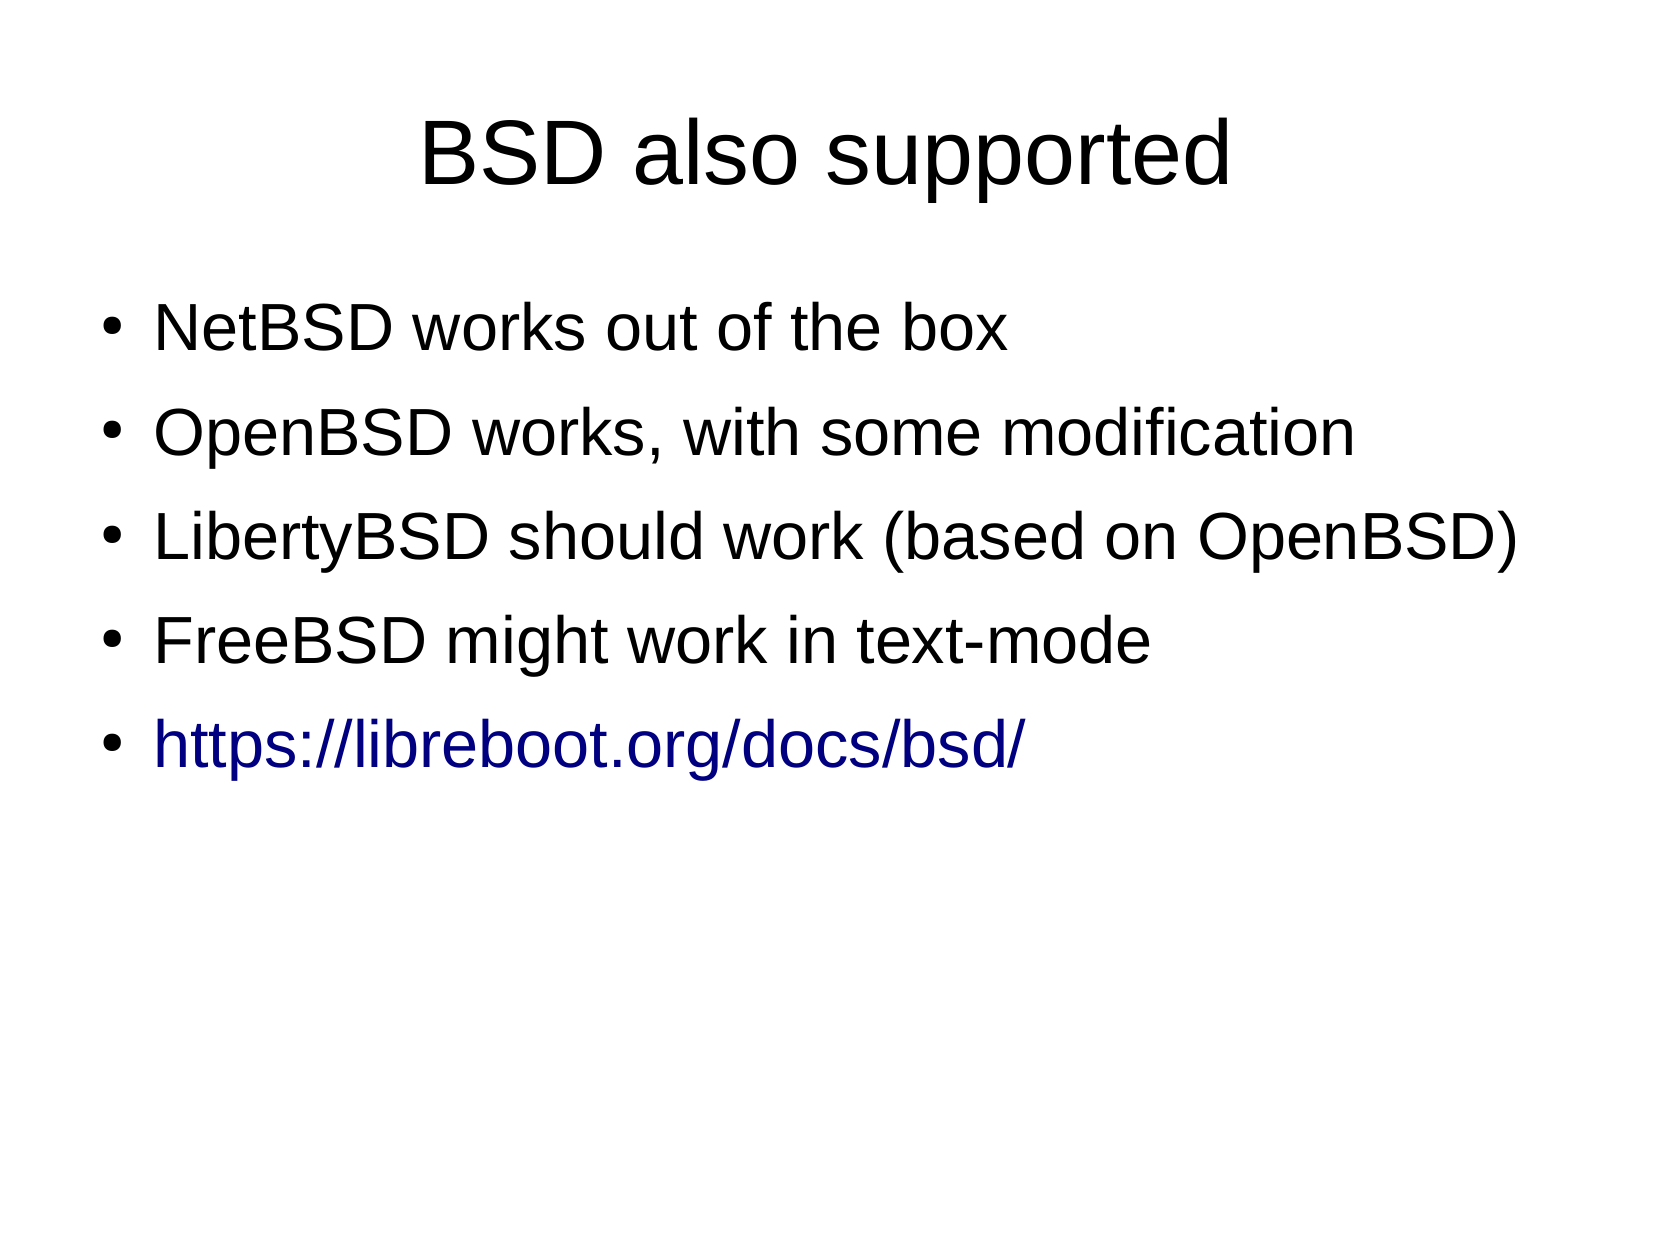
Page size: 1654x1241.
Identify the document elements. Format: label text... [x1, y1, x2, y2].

title BSD also supported [82, 49, 1571, 257]
list NetBSD works out of the box OpenBSD works, with some modification LibertyBSD should work (based on OpenBSD) FreeBSD might work in text-mode https://libreboot.org/docs/bsd/ [82, 290, 1571, 1010]
